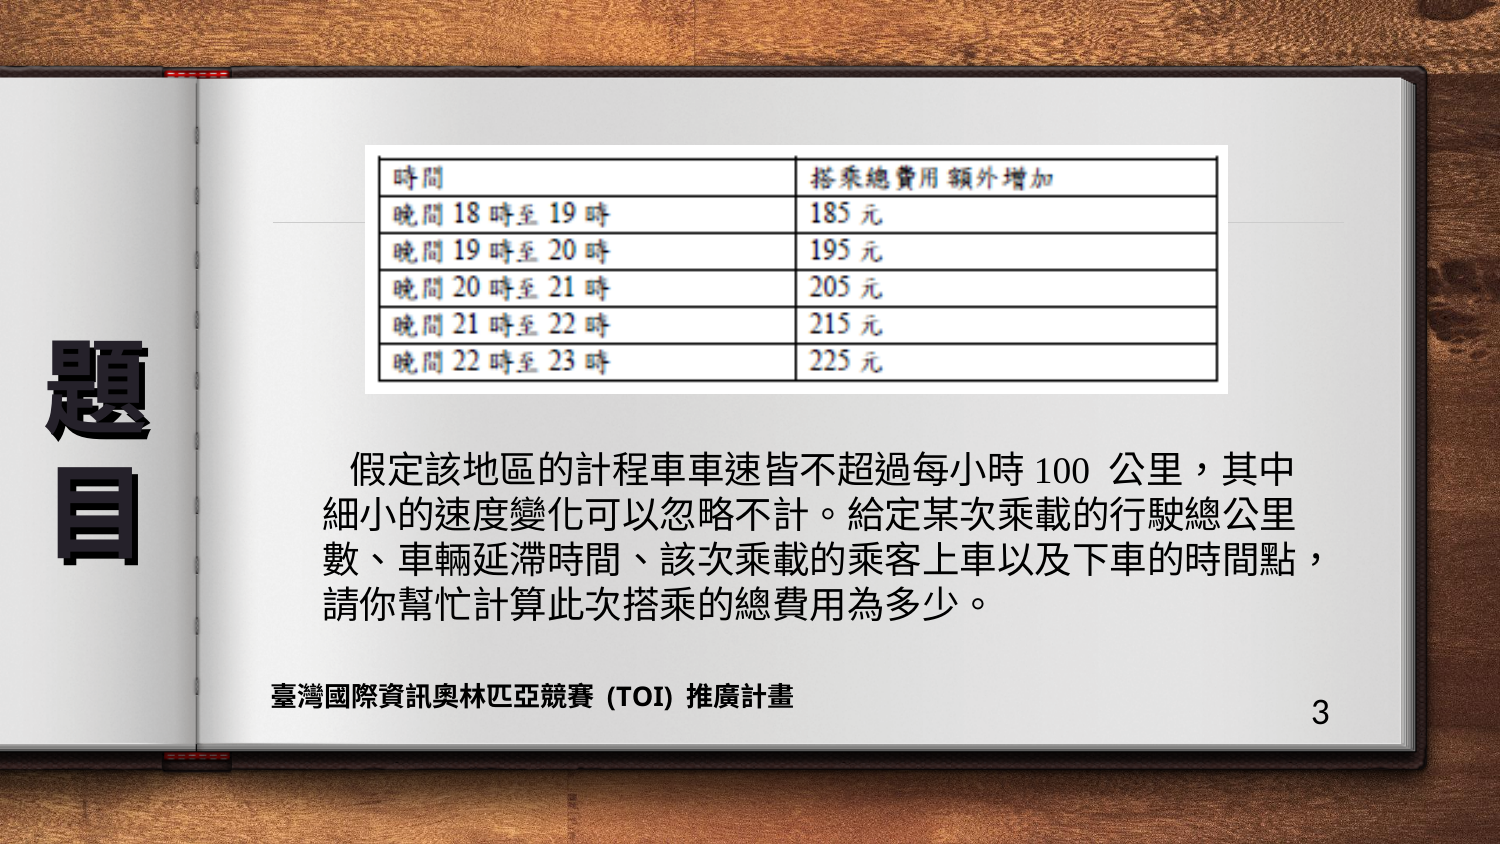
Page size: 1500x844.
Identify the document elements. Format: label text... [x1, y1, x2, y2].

title 題 目 [28, 306, 210, 552]
text_box 假定該地區的計程車車速皆不超過每小時100 公里，其中細小的速度變化可以忽略不計。給定某次乘載的行駛總公里數、車輛延滯時間、該次乘載的乘客上車以及下車的時間點，請你幫忙計算此次搭乘的總費用為多少。 [307, 394, 1341, 634]
picture [365, 145, 1228, 394]
text_box [1295, 672, 1386, 737]
